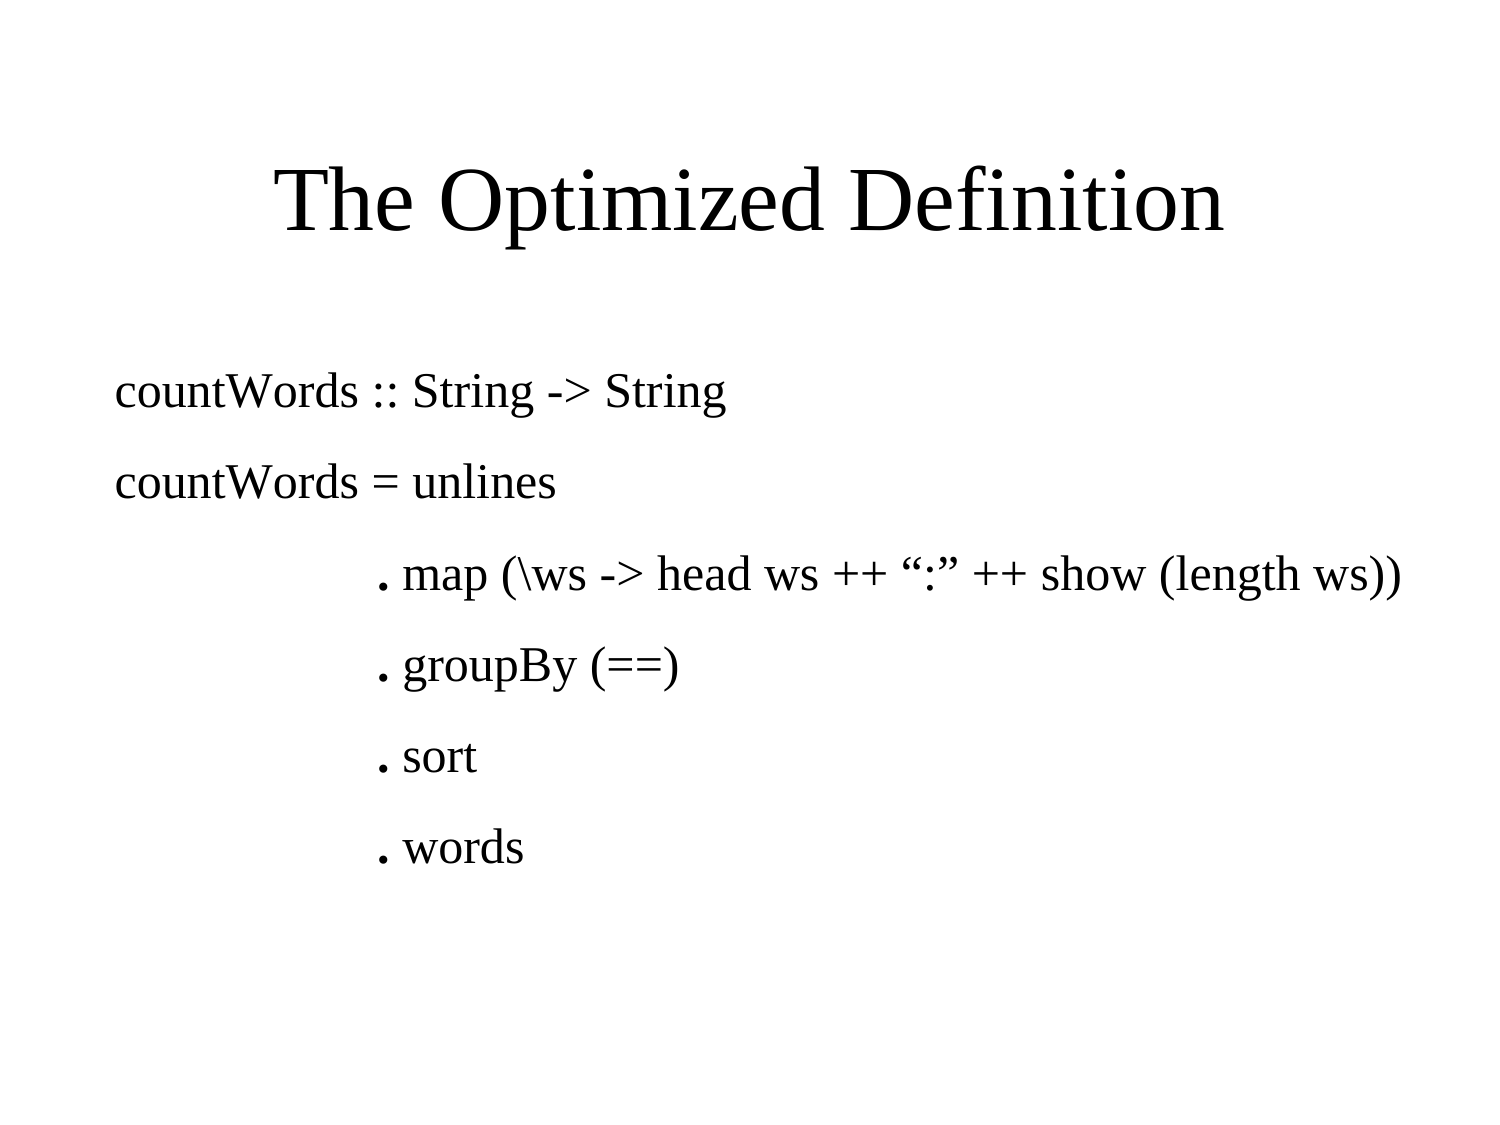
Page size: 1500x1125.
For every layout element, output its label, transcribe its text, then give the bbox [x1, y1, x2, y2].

title The Optimized Definition [112, 99, 1388, 288]
text_box countWords :: String -> String countWords = unlines . map (\ws -> head ws ++ “:” ++ show (length ws)) . groupBy (==) . sort . words [99, 350, 1500, 882]
